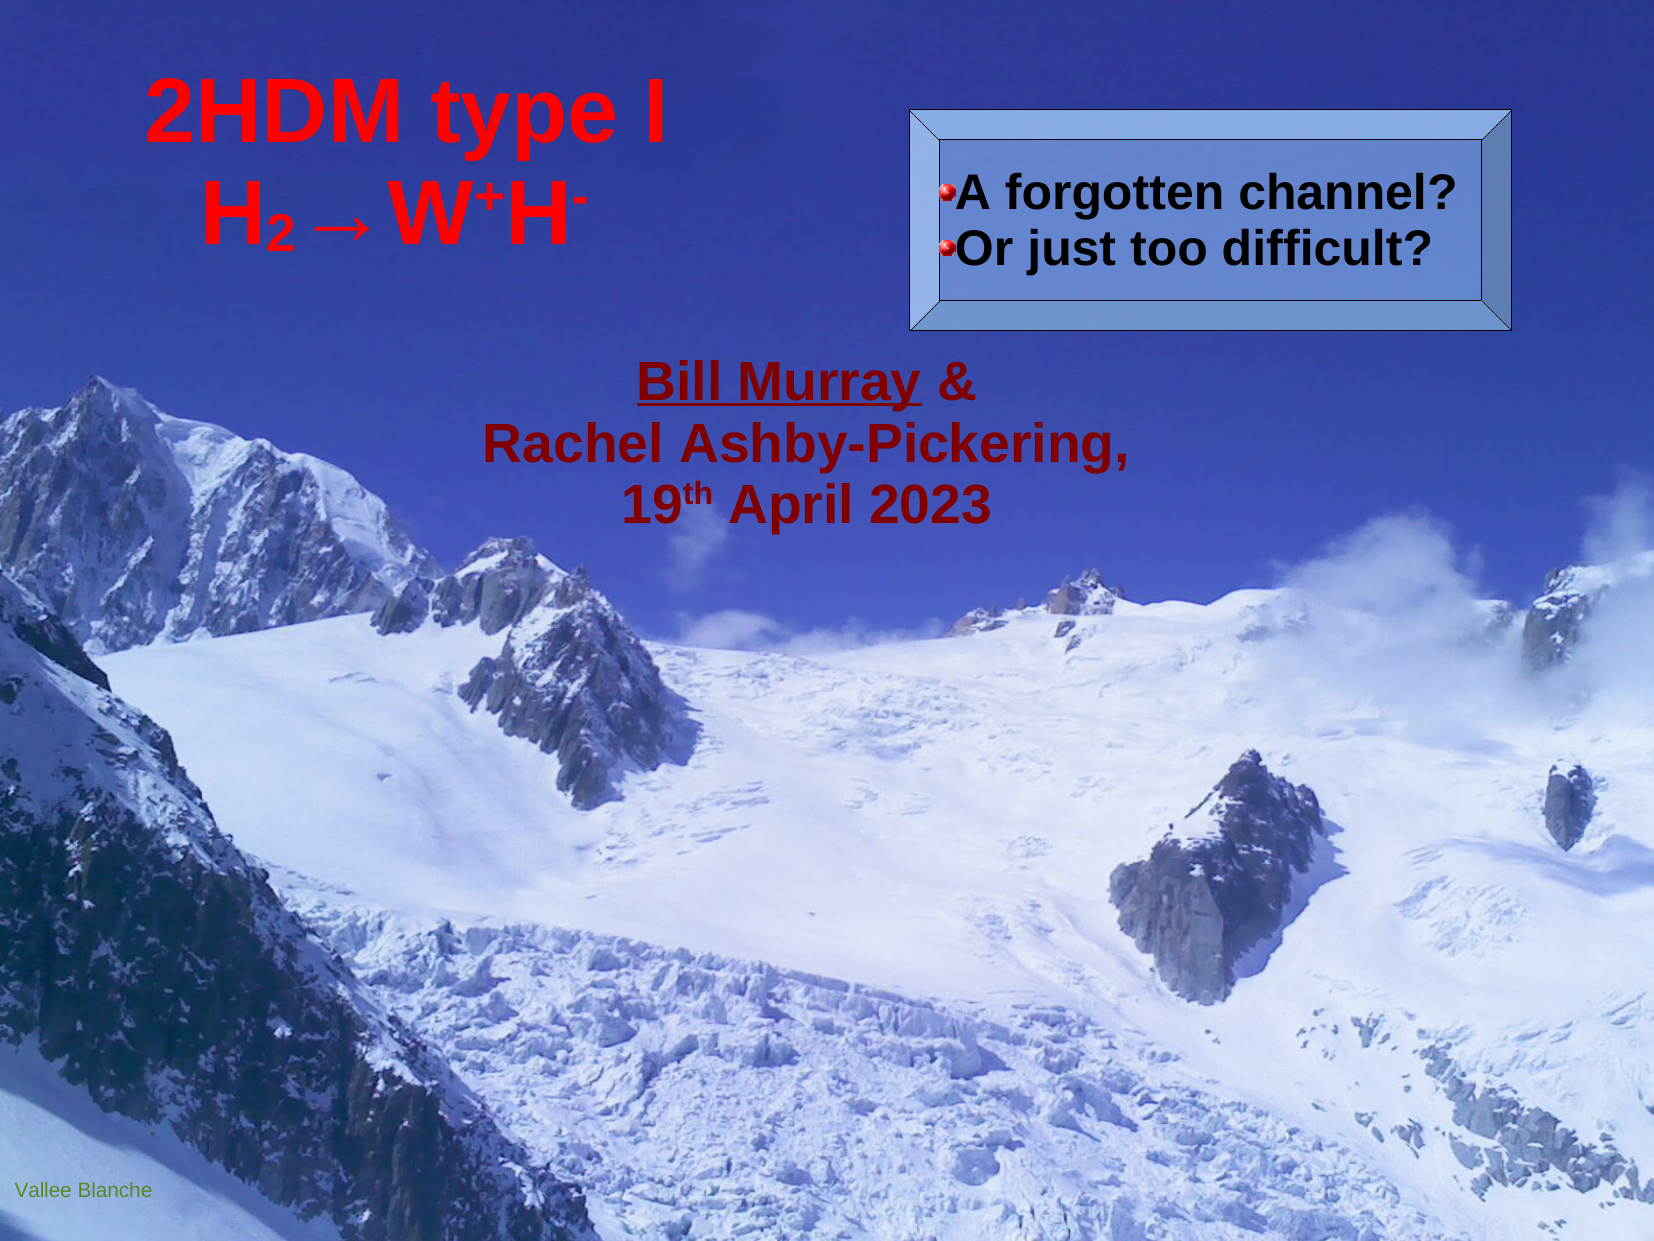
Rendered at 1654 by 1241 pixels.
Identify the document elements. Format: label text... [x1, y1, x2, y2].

picture [0, 0, 1654, 1241]
title 2HDM type I H2→W+H- [0, 59, 827, 265]
text_box Bill Murray & Rachel Ashby-Pickering, 19th April 2023 [468, 342, 1146, 544]
text_box Vallee Blanche [14, 1178, 375, 1210]
text_box A forgotten channel? Or just too difficult? [940, 140, 1481, 300]
